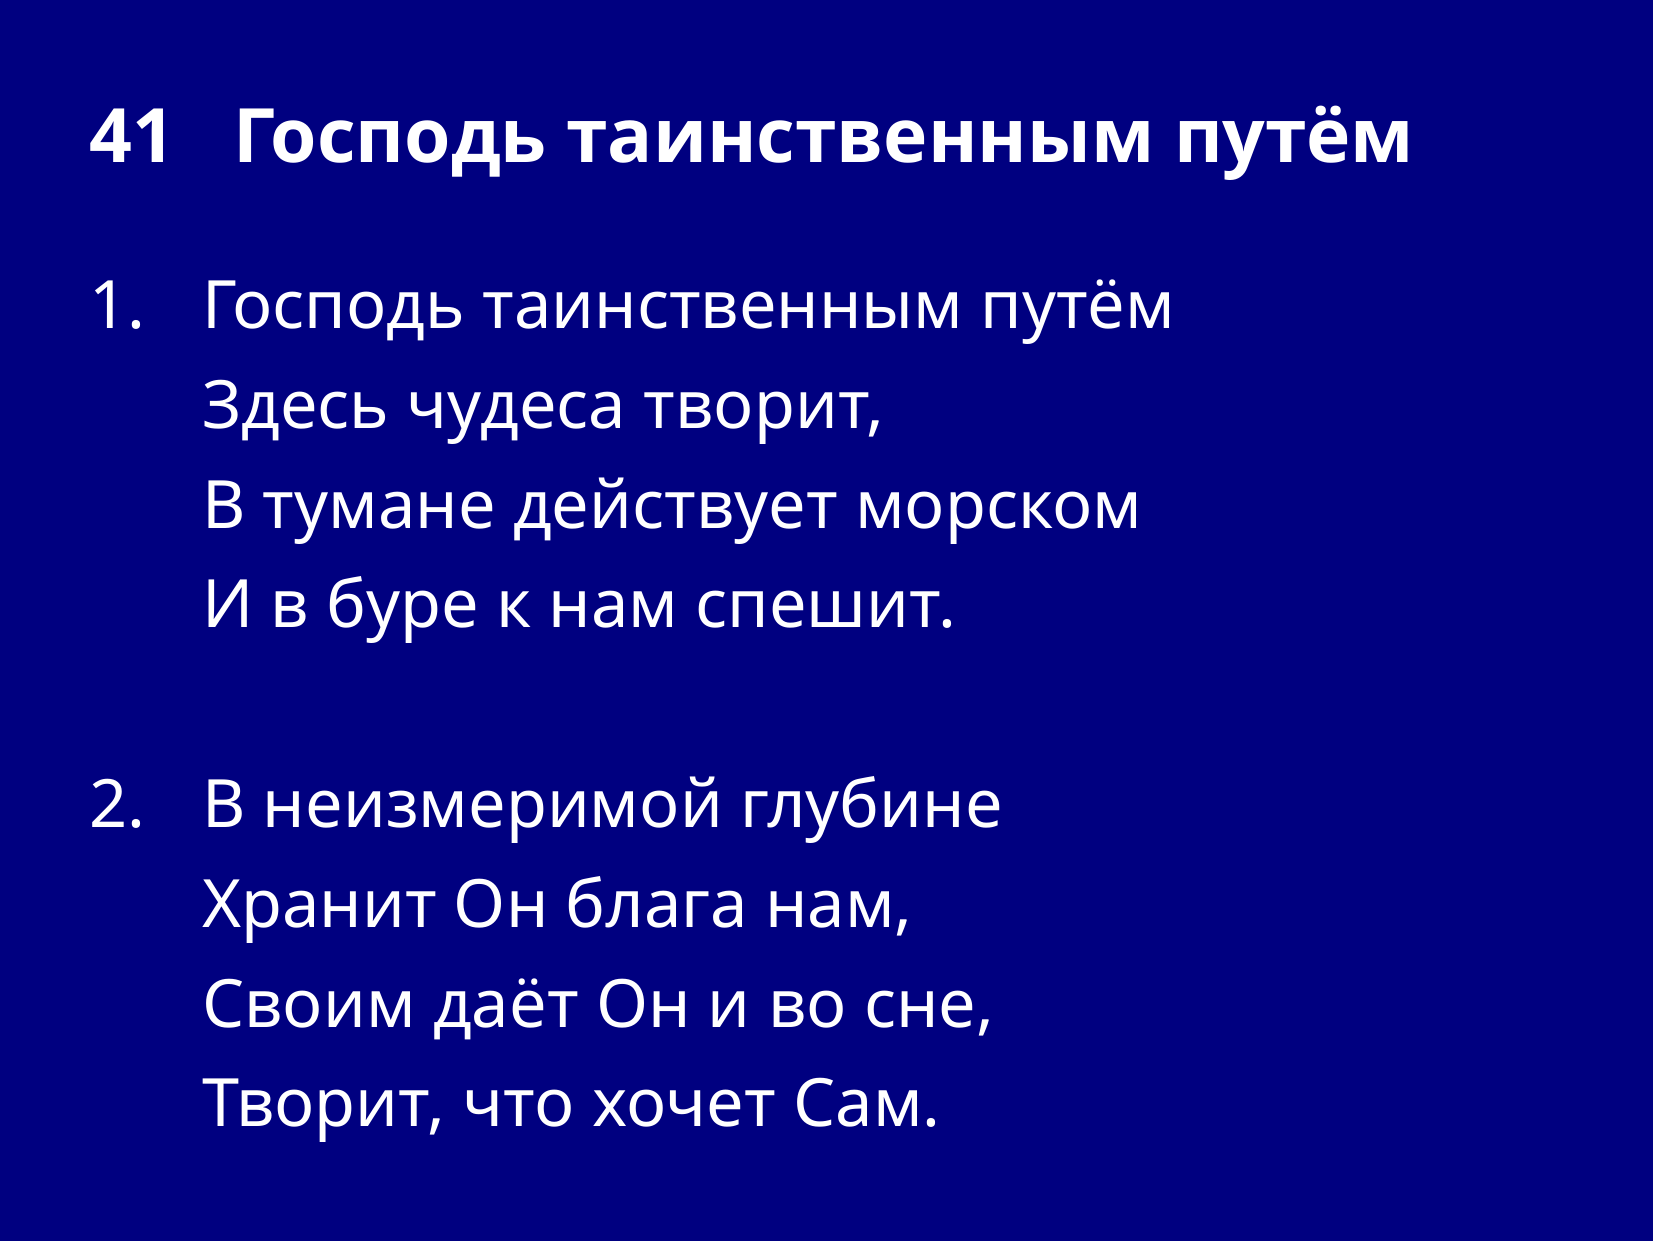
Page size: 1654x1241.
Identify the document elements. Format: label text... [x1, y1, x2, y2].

text_box 41 Господь таинственным путём [75, 75, 1576, 188]
text_box 1. Господь таинственным путём Здесь чудеса творит, В тумане действует морском И в буре к нам спешит. 2. В неизмеримой глубине Хранит Он блага нам, Своим даёт Он и во сне, Творит, что хочет Сам. [75, 188, 1576, 1163]
